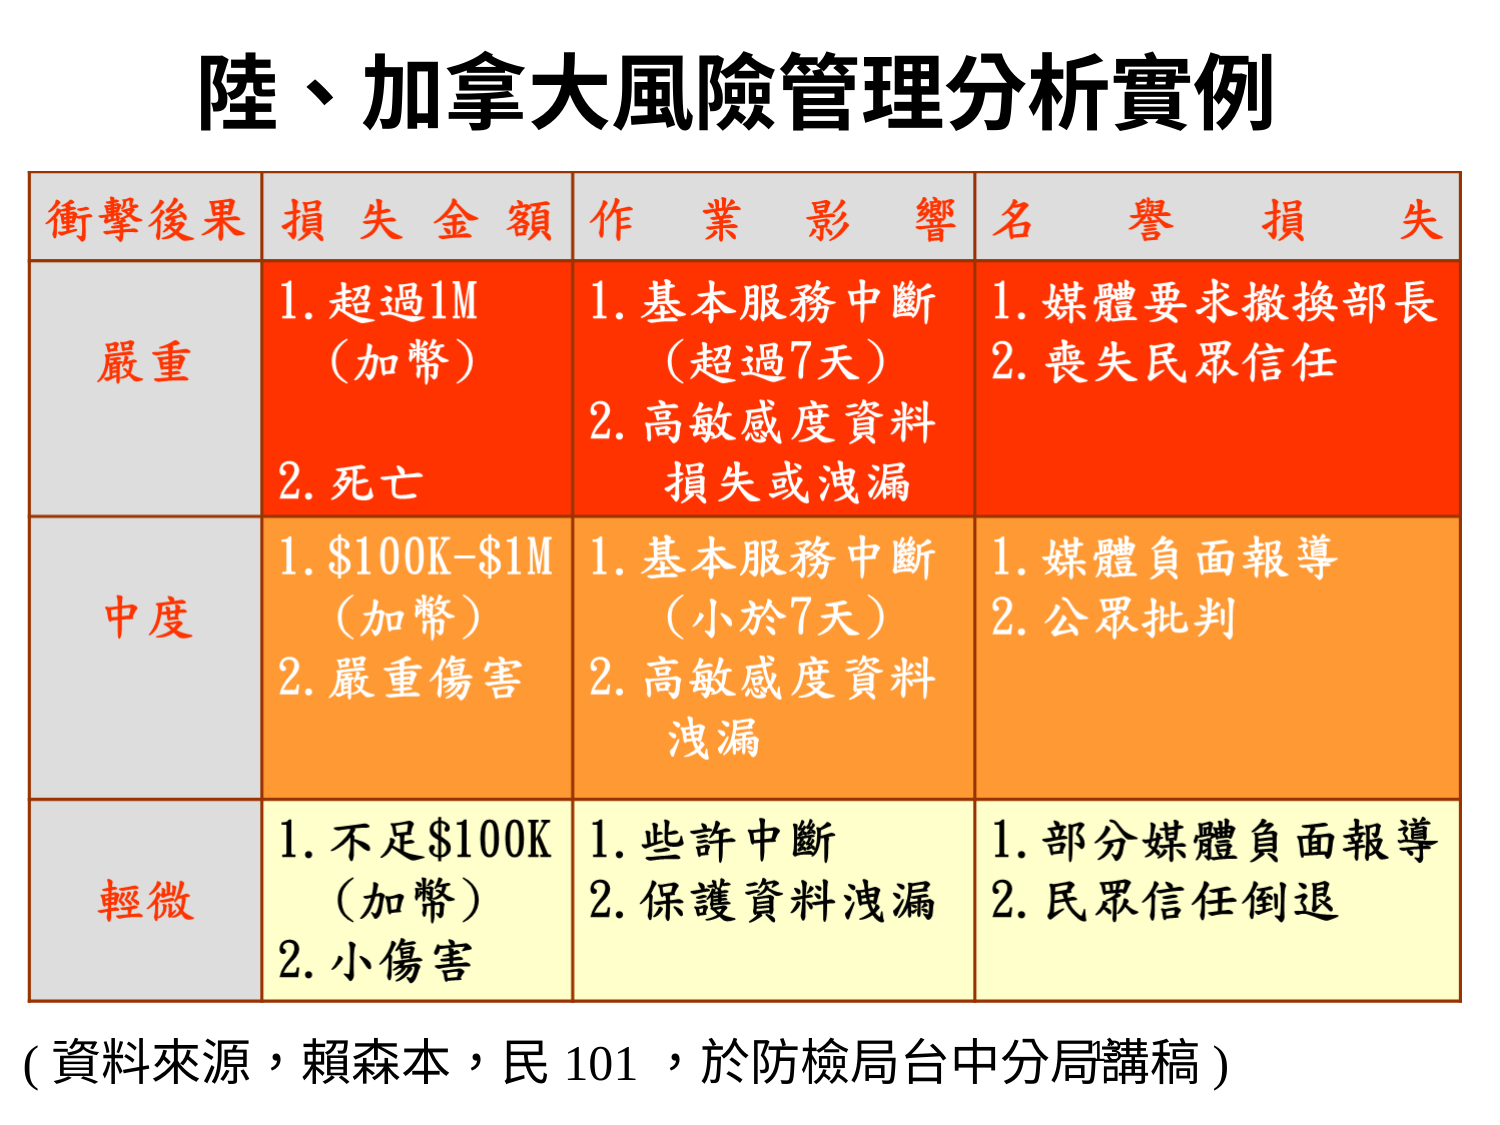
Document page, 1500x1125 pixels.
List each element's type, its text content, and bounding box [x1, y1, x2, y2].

text_box 陸、加拿大風險管理分析實例 [45, 32, 1427, 149]
picture [13, 172, 1476, 1019]
text_box (資料來源，賴森本，民101，於防檢局台中分局講稿) [5, 1023, 1247, 1099]
text_box 13 [1074, 1024, 1451, 1103]
